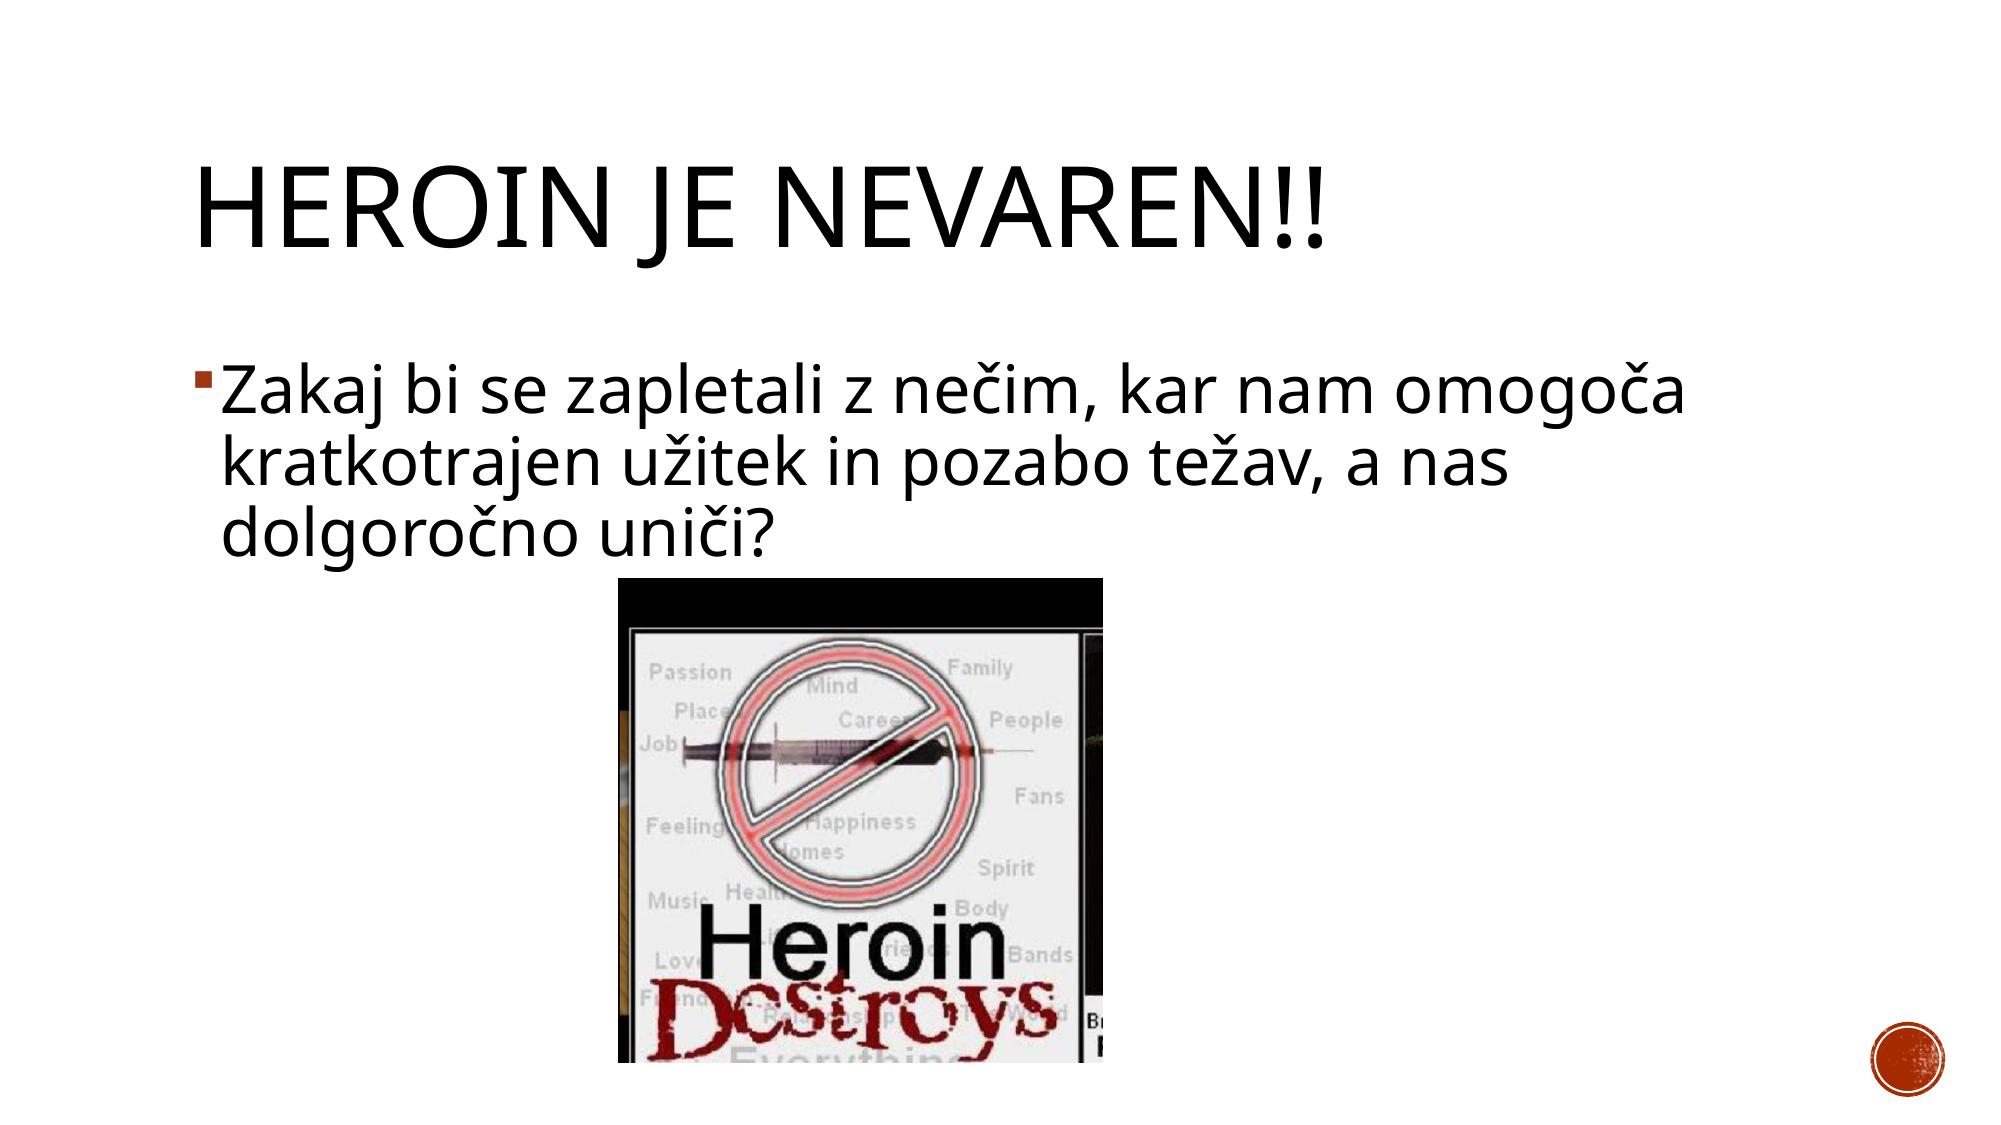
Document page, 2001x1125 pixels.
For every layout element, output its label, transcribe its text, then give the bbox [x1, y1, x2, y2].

picture [1870, 1021, 1946, 1097]
picture [618, 578, 1103, 1063]
title Heroin je nevaren!! [175, 79, 1826, 344]
list Zakaj bi se zapletali z nečim, kar nam omogoča kratkotrajen užitek in pozabo težav, a nas dolgoročno uniči? [175, 348, 1826, 1013]
